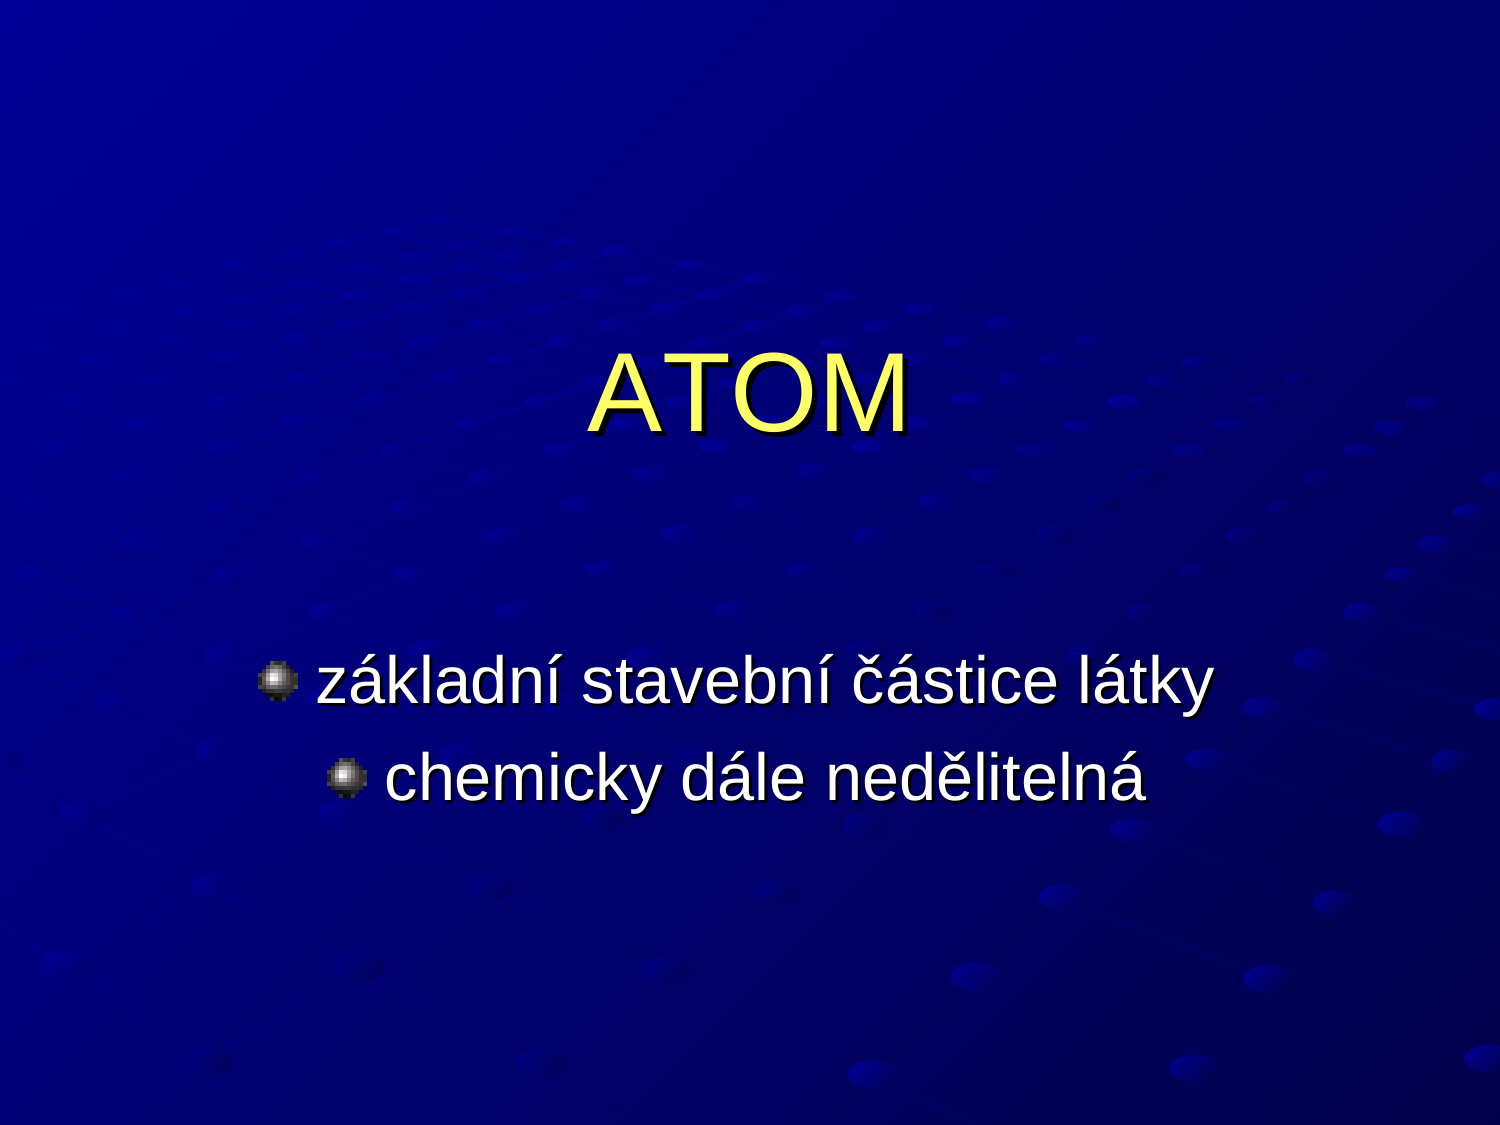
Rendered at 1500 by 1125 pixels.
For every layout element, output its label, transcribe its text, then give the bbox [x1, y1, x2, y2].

subtitle základní stavební částice látky chemicky dále nedělitelná [171, 629, 1296, 899]
title ATOM [112, 220, 1388, 462]
